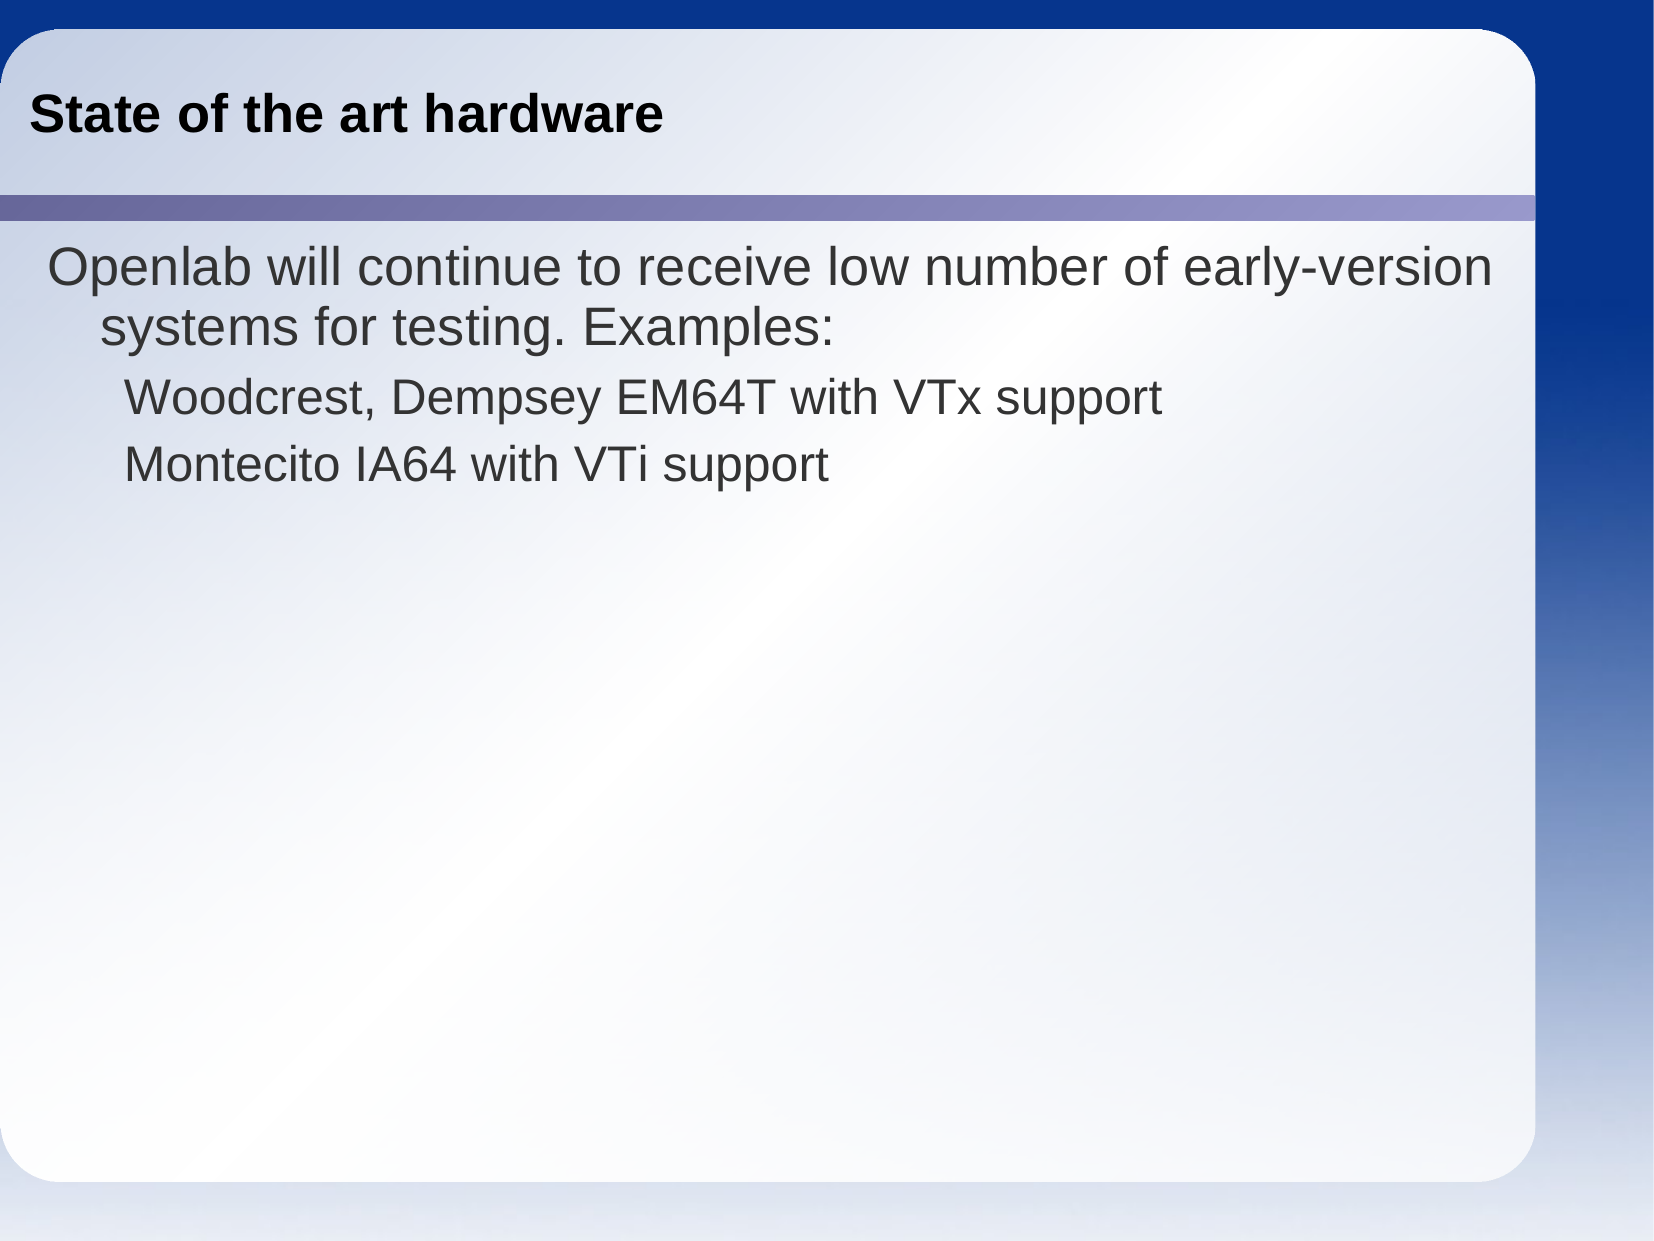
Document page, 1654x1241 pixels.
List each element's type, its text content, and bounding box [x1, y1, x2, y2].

picture [0, 0, 1654, 1241]
list Openlab will continue to receive low number of early-version systems for testing. Examples: Woodcrest, Dempsey EM64T with VTx support Montecito IA64 with VTi support [29, 236, 1506, 1152]
title State of the art hardware [29, 49, 1506, 178]
